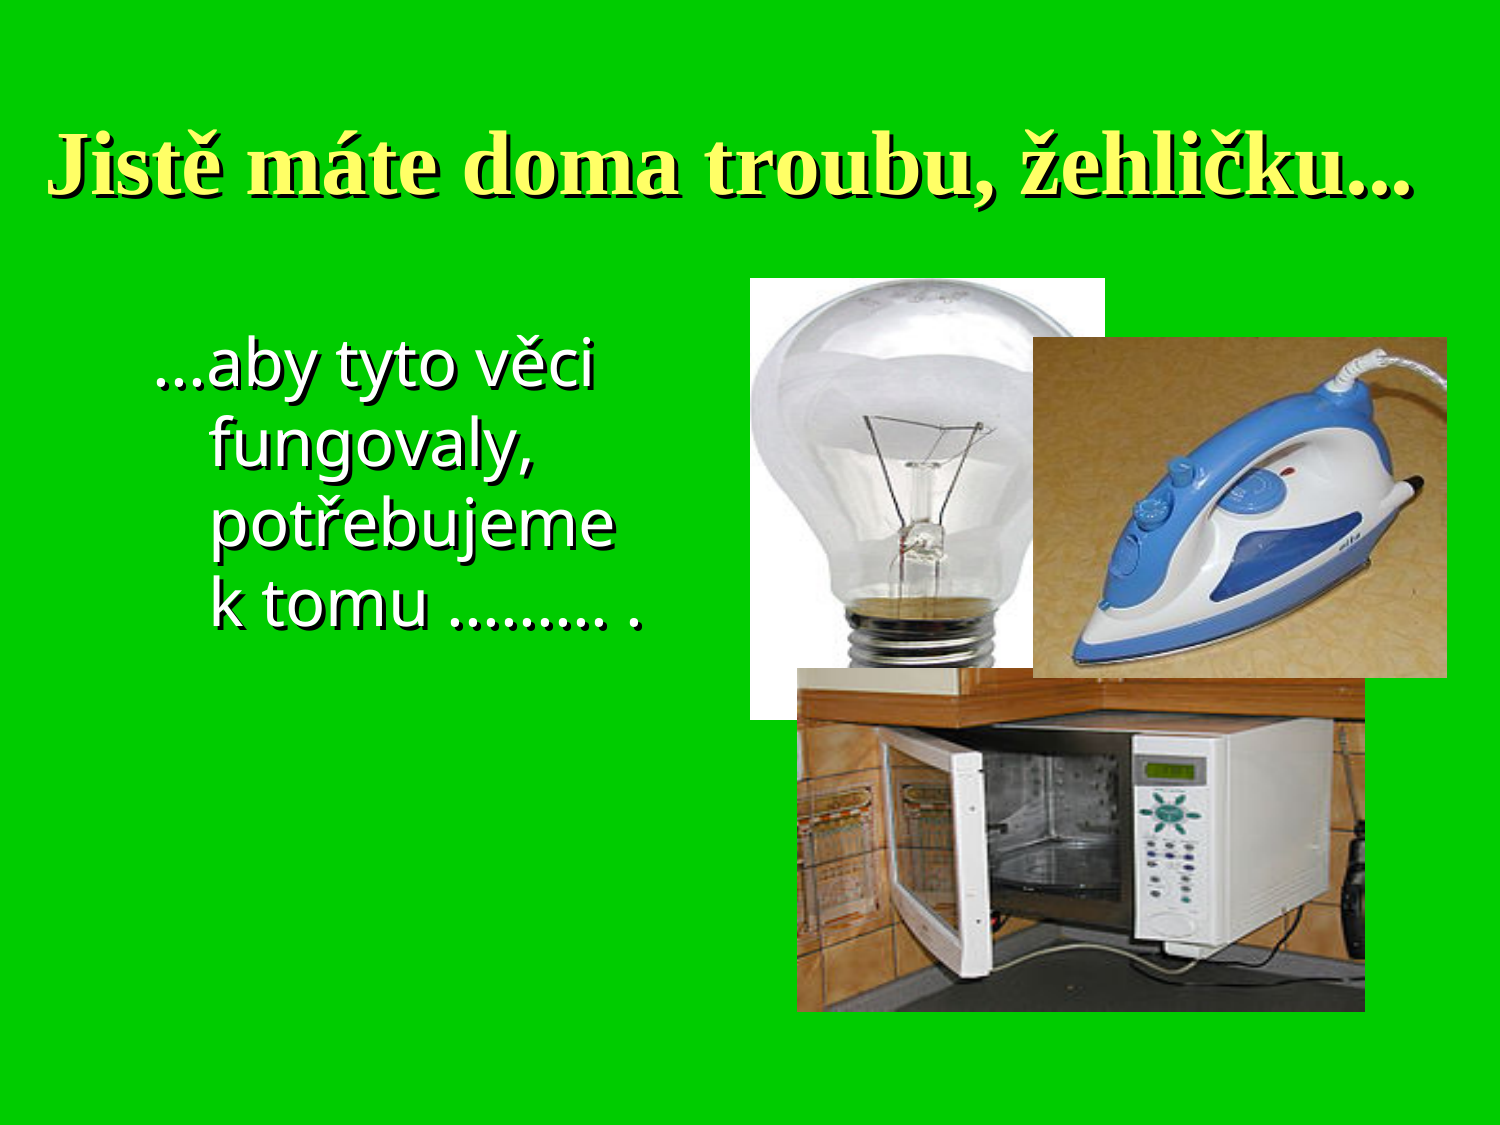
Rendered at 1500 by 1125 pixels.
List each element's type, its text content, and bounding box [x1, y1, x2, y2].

list ...aby tyto věci fungovaly, potřebujeme k tomu ......... . [137, 312, 782, 1000]
picture [750, 278, 1447, 1012]
title Jistě máte doma troubu, žehličku... [29, 40, 1500, 276]
